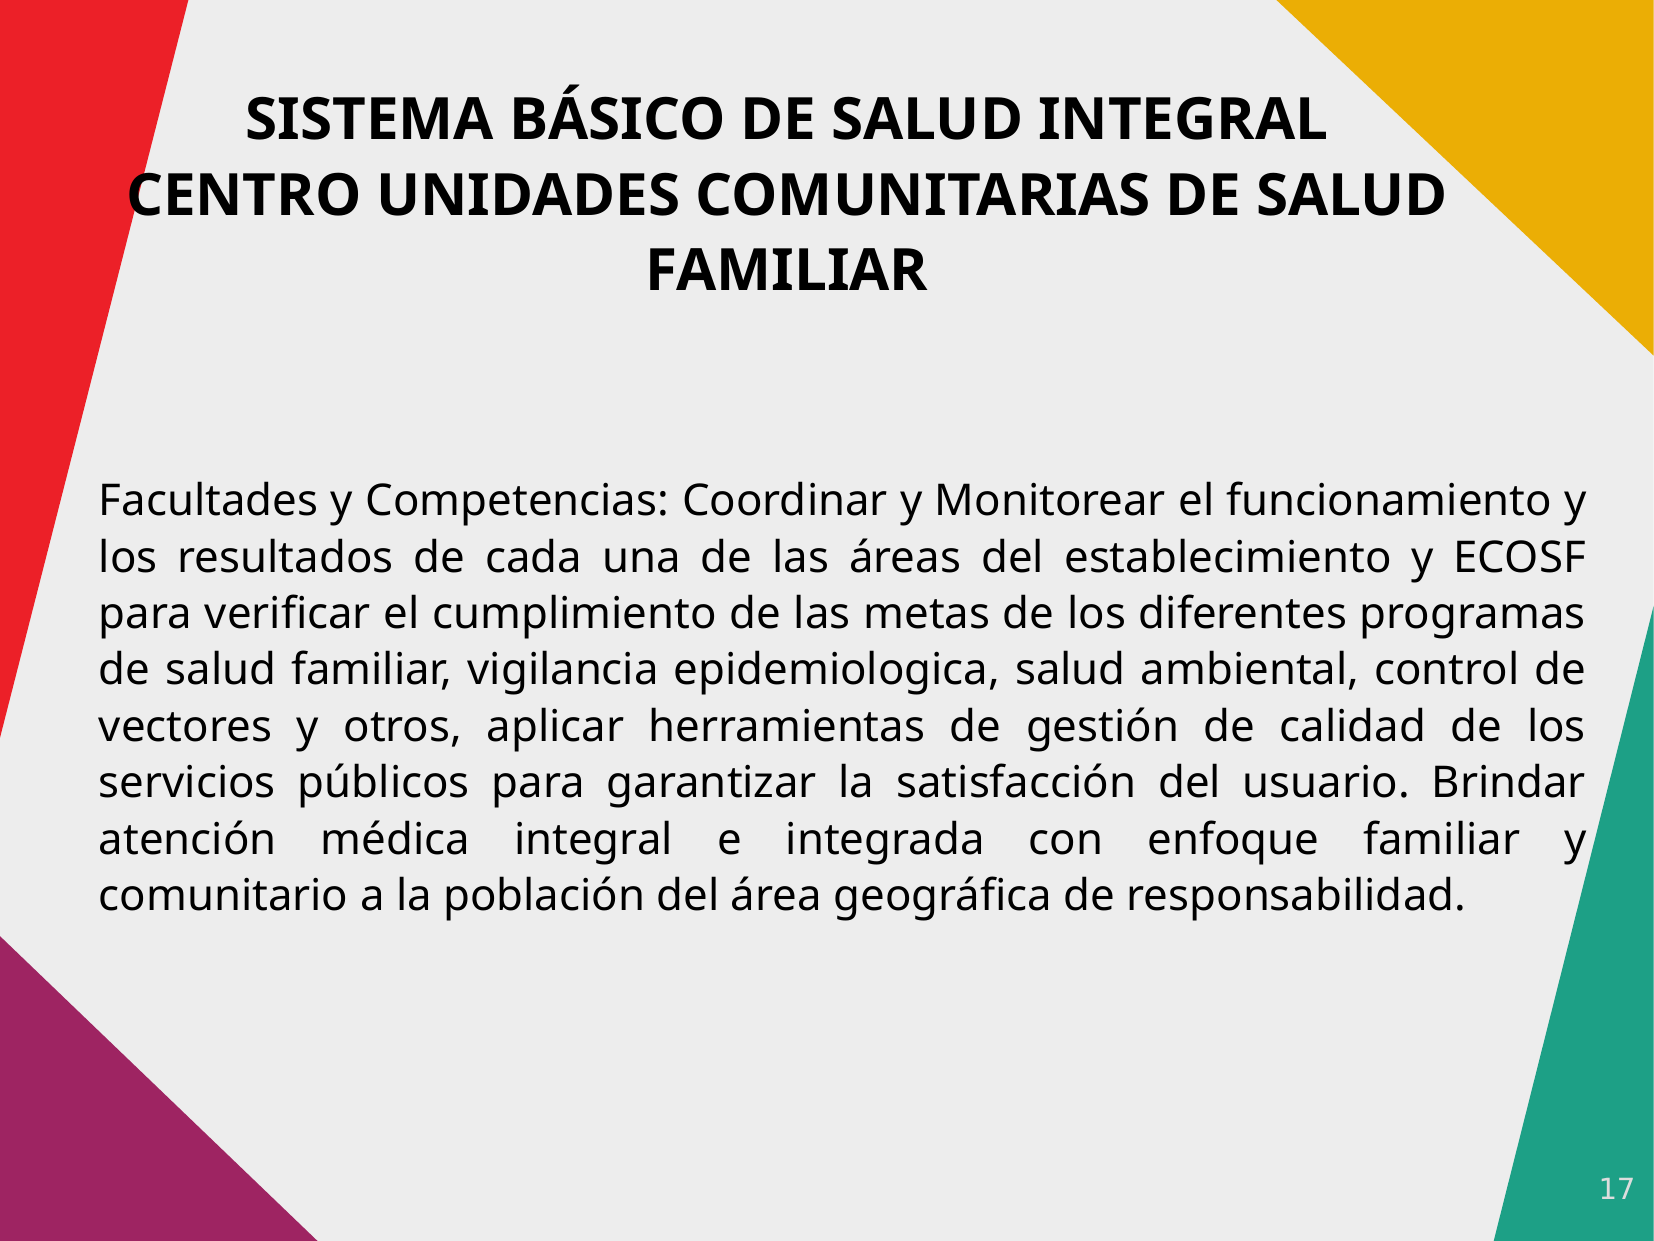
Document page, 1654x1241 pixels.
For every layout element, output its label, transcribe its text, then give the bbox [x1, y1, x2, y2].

title SISTEMA BÁSICO DE SALUD INTEGRAL CENTRO UNIDADES COMUNITARIAS DE SALUD FAMILIAR [122, 59, 1452, 319]
text_box Facultades y Competencias: Coordinar y Monitorear el funcionamiento y los resultados de cada una de las áreas del establecimiento y ECOSF para verificar el cumplimiento de las metas de los diferentes programas de salud familiar, vigilancia epidemiologica, salud ambiental, control de vectores y otros, aplicar herramientas de gestión de calidad de los servicios públicos para garantizar la satisfacción del usuario. Brindar atención médica integral e integrada con enfoque familiar y comunitario a la población del área geográfica de responsabilidad. [98, 354, 1588, 981]
